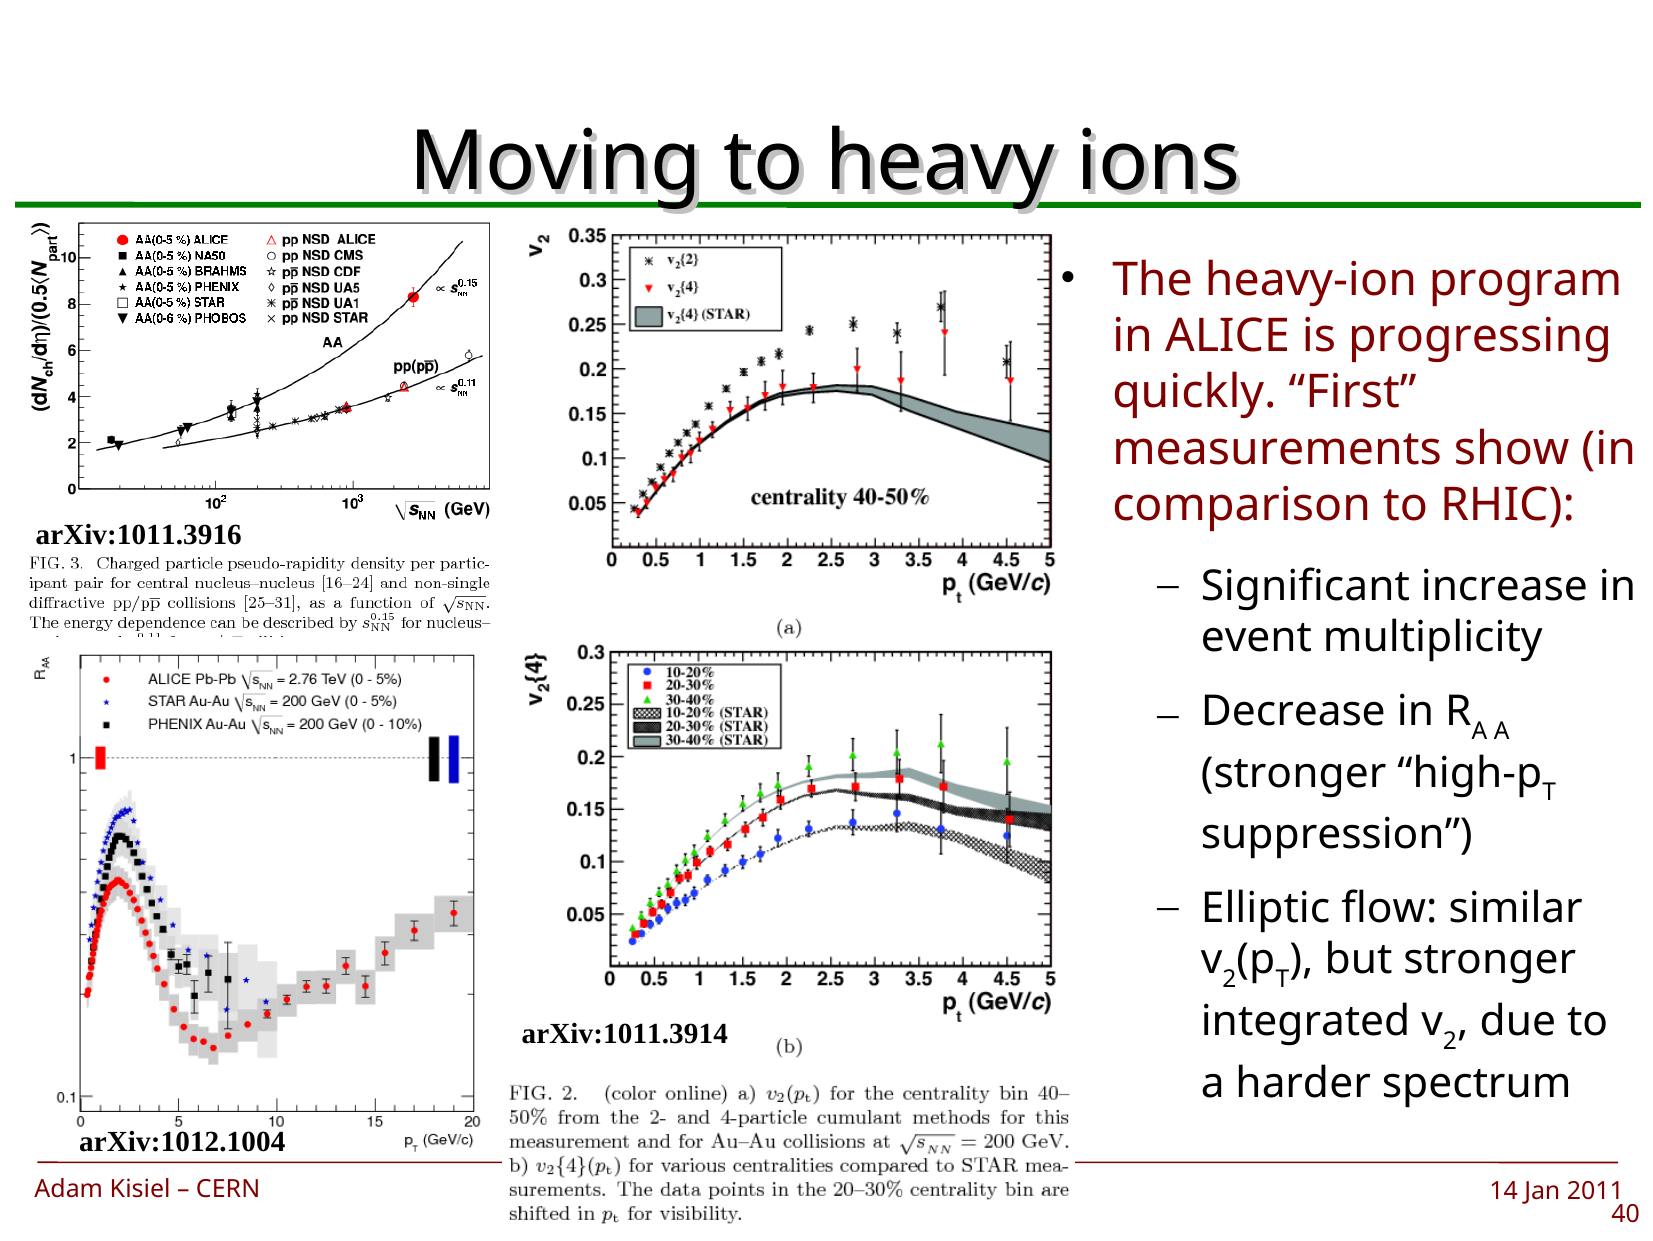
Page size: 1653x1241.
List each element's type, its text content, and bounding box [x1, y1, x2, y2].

list The heavy-ion program in ALICE is progressing quickly. “First” measurements show (in comparison to RHIC): Significant increase in event multiplicity Decrease in RA A (stronger “high-pT suppression”) Elliptic flow: similar v2(pT), but stronger integrated v2, due to a harder spectrum [1059, 248, 1638, 1164]
text_box arXiv:1012.1004 [64, 1117, 321, 1166]
picture [17, 211, 1075, 1228]
text_box arXiv:1011.3914 [506, 1009, 761, 1057]
title Moving to heavy ions [119, 60, 1531, 253]
text_box arXiv:1011.3916 [20, 510, 361, 559]
